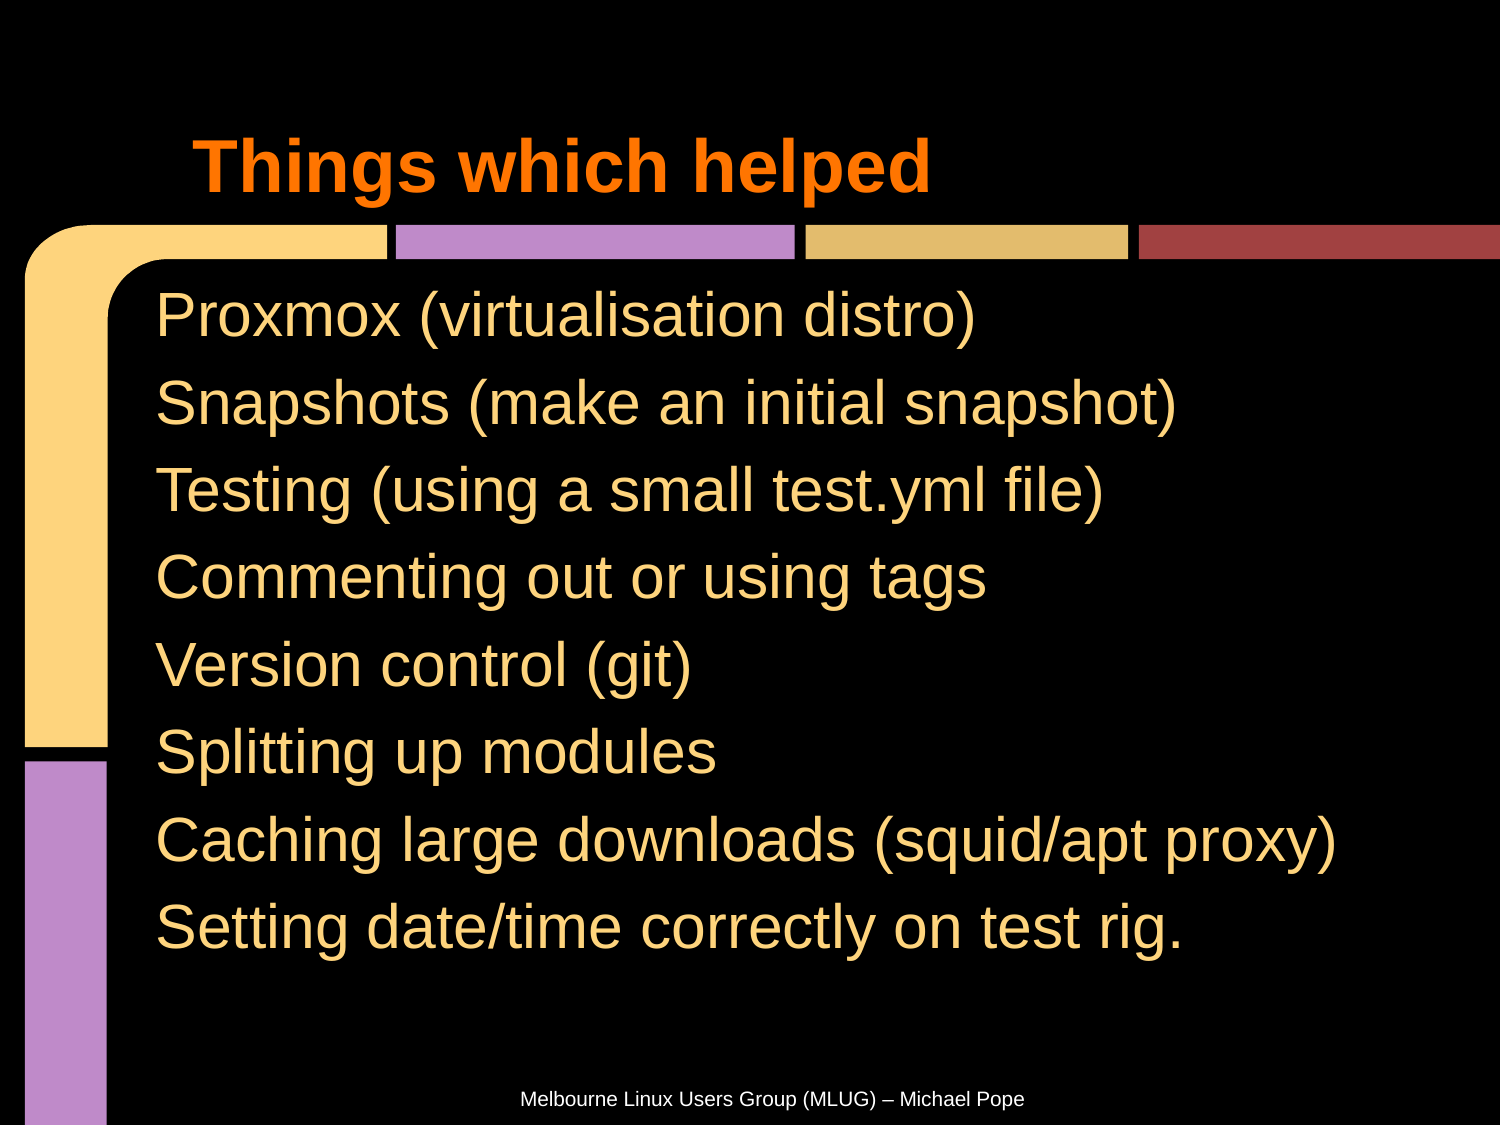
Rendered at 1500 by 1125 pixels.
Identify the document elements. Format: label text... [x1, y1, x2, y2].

list Proxmox (virtualisation distro) Snapshots (make an initial snapshot) Testing (using a small test.yml file) Commenting out or using tags Version control (git) Splitting up modules Caching large downloads (squid/apt proxy) Setting date/time correctly on test rig. [140, 259, 1425, 1078]
title Things which helped [140, 35, 1425, 223]
